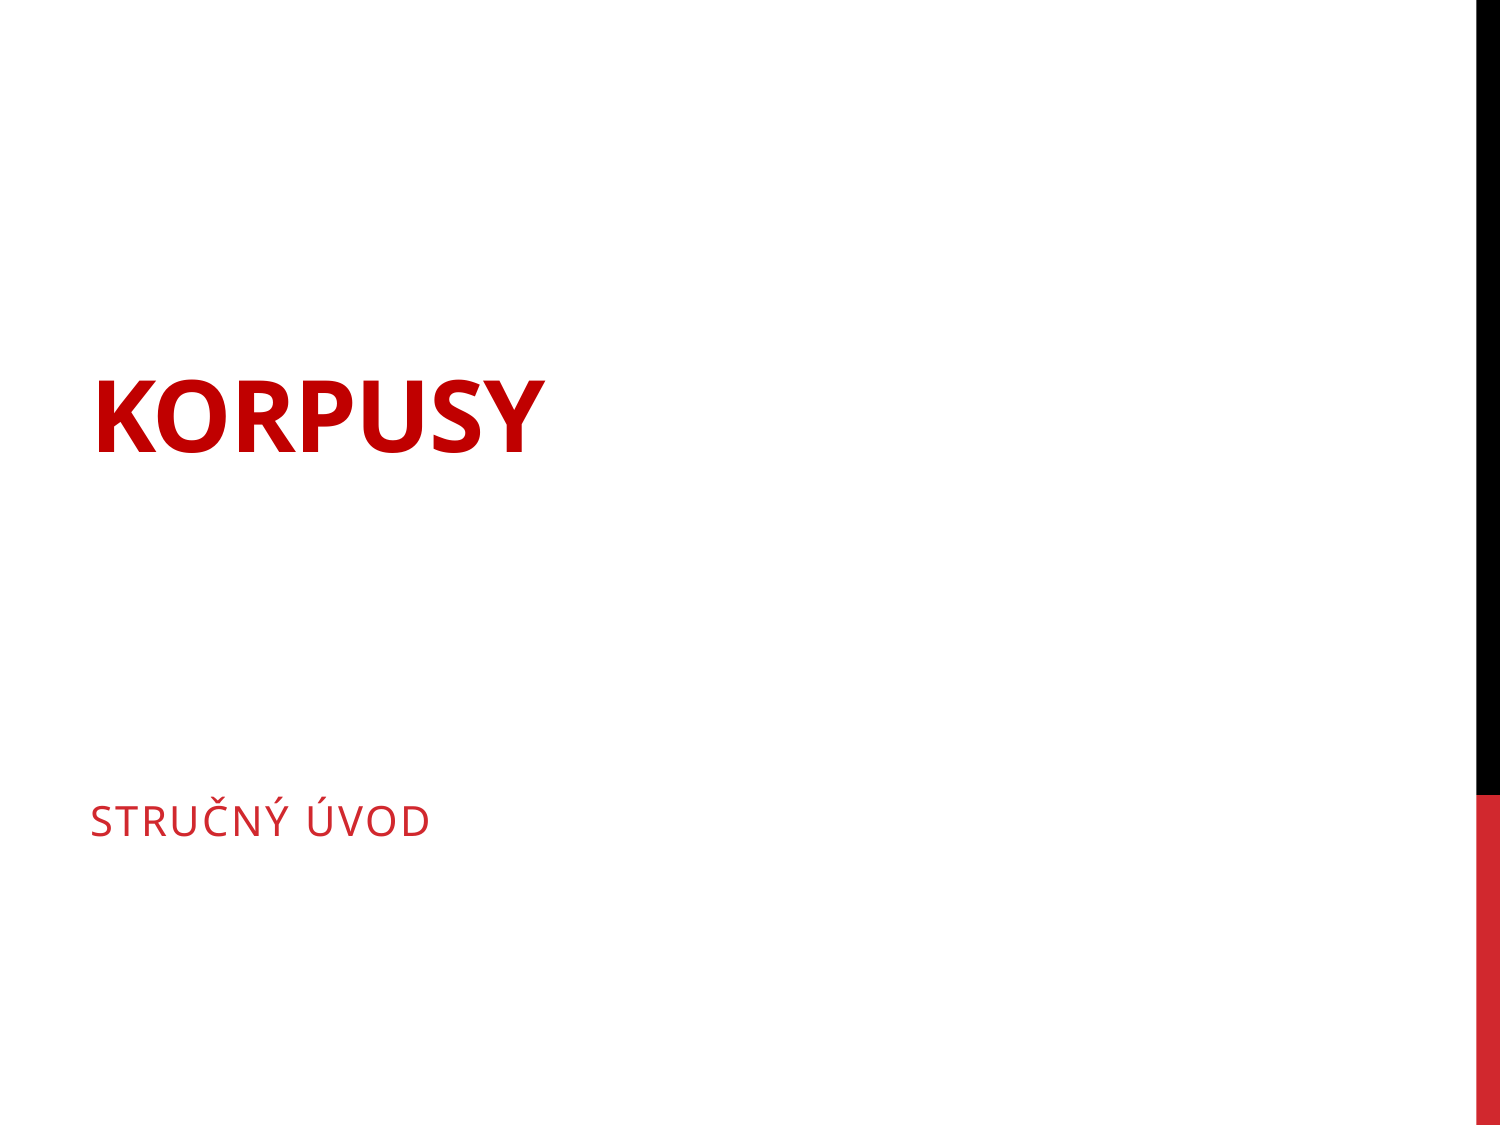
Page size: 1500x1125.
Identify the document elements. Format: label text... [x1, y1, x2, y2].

title KORPUSY [75, 37, 1351, 788]
subtitle Stručný úvod [75, 787, 1201, 938]
